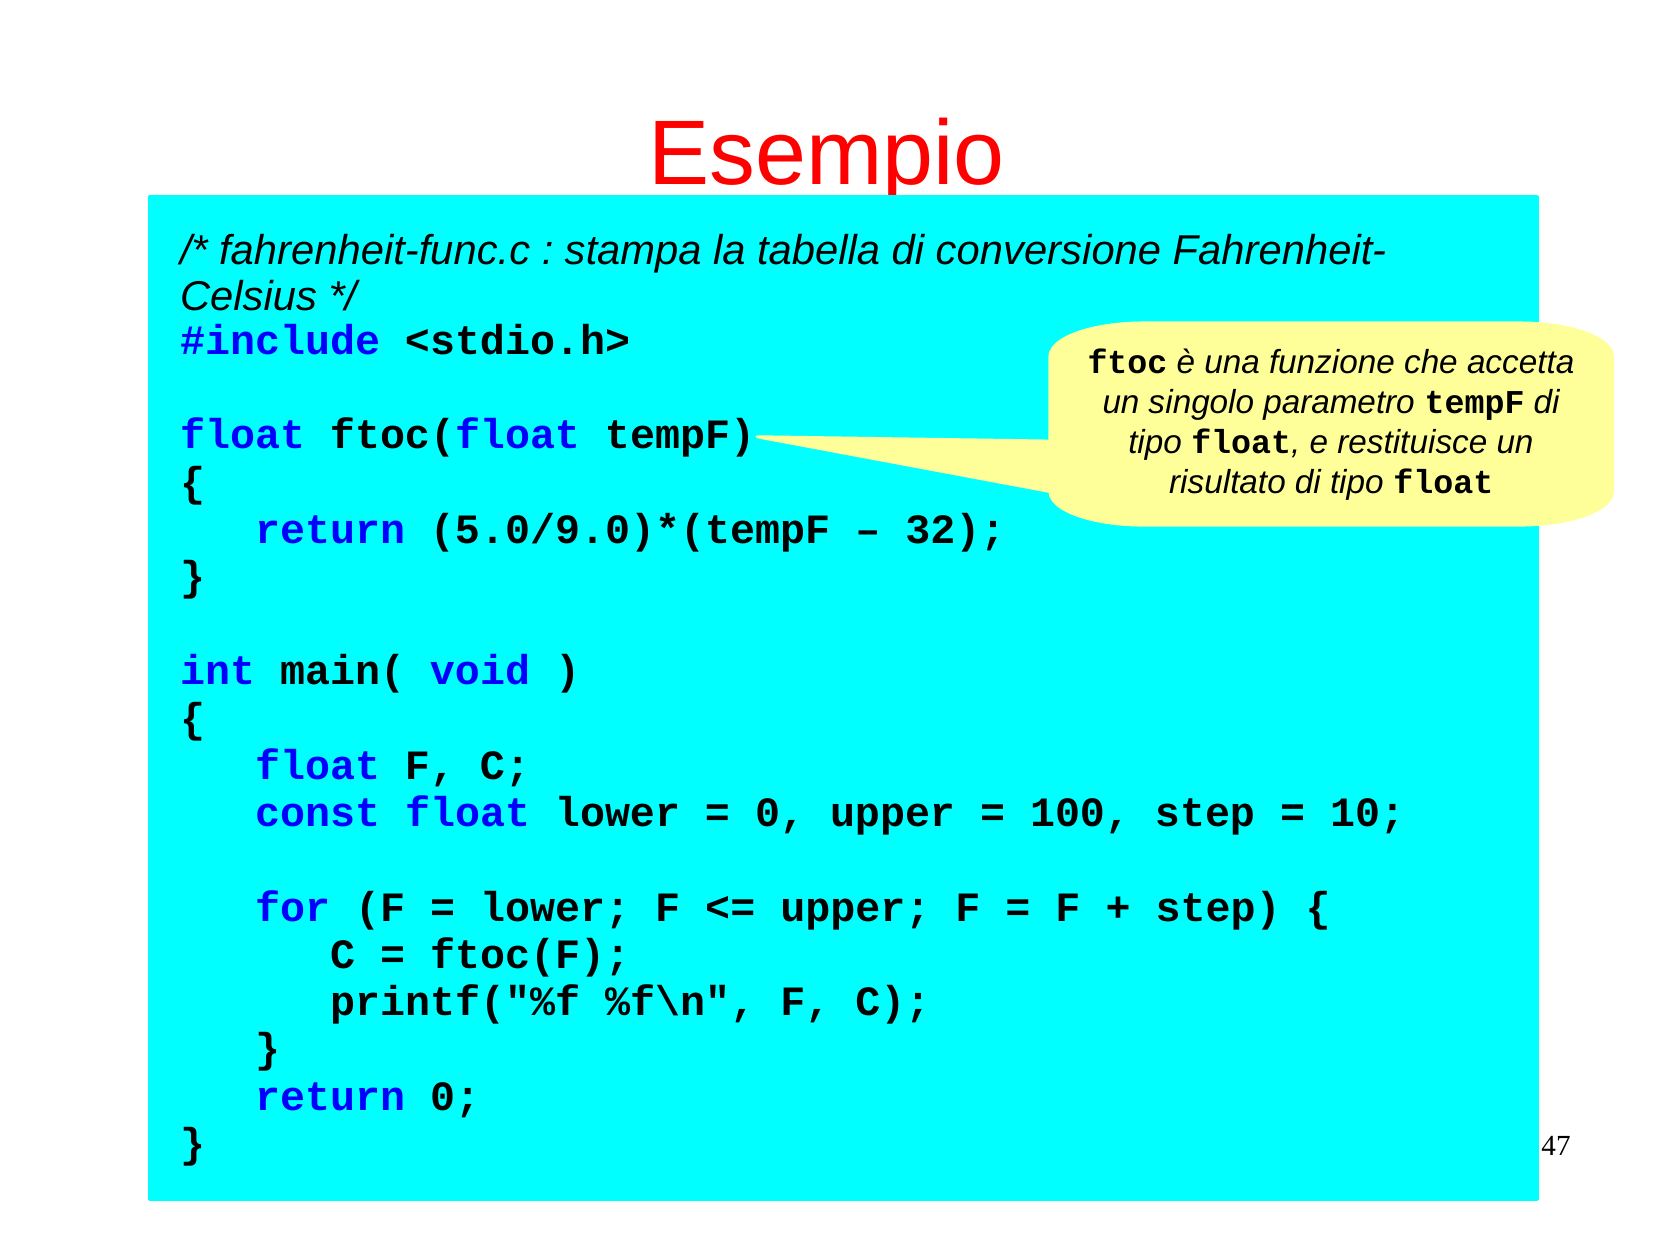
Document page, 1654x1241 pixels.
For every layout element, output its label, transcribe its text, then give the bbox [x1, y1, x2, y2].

text_box ftoc è una funzione che accetta un singolo parametro tempF di tipo float, e restituisce un risultato di tipo float [757, 322, 1613, 526]
title Esempio [82, 49, 1571, 257]
text_box /* fahrenheit-func.c : stampa la tabella di conversione Fahrenheit-Celsius */ #include <stdio.h> float ftoc(float tempF) { return (5.0/9.0)*(tempF – 32); } int main( void ) { float F, C; const float lower = 0, upper = 100, step = 10; for (F = lower; F <= upper; F = F + step) { C = ftoc(F); printf("%f %f\n", F, C); } return 0; } [149, 196, 1538, 1200]
